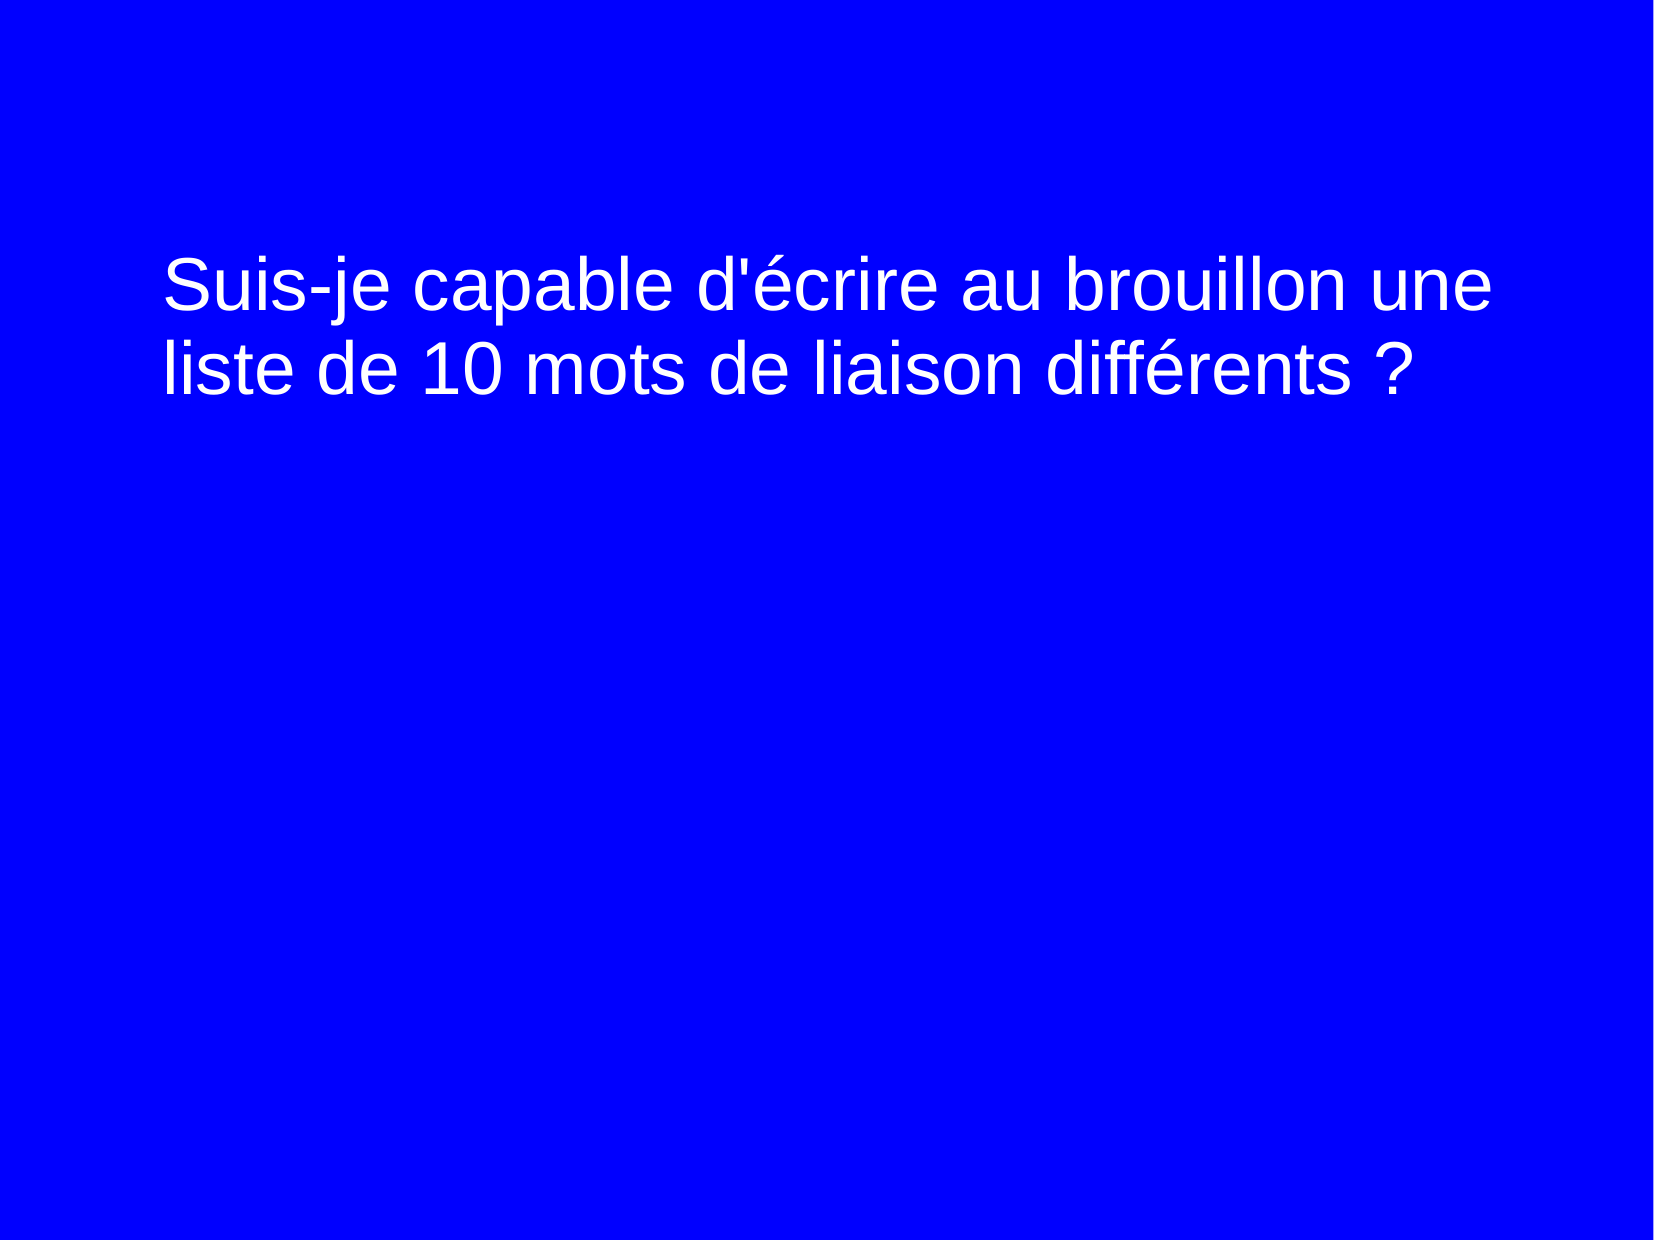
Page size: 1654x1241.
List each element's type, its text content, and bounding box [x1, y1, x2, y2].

text_box Suis-je capable d'écrire au brouillon une liste de 10 mots de liaison différents ? [147, 235, 1565, 418]
